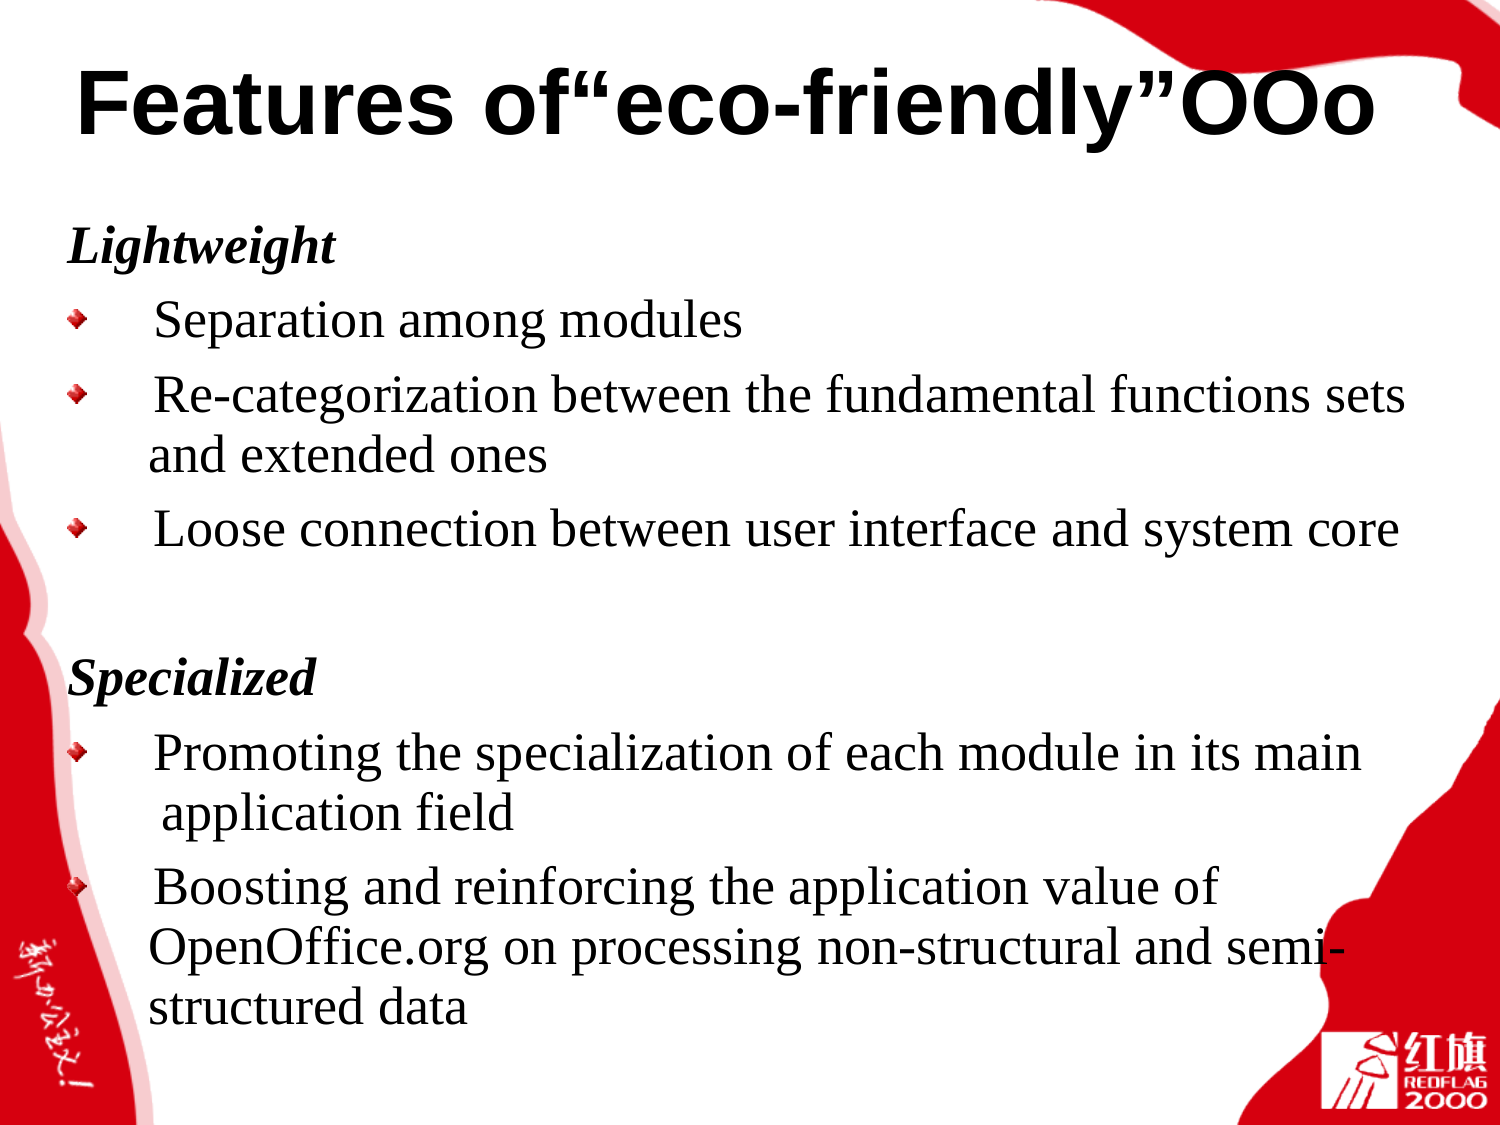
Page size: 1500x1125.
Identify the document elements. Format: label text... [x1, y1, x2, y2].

title Features of“eco-friendly”OOo [75, 11, 1426, 195]
picture [0, 0, 1500, 1125]
text_box Lightweight Separation among modules Re-categorization between the fundamental functions sets and extended ones Loose connection between user interface and system core Specialized Promoting the specialization of each module in its main application field Boosting and reinforcing the application value of OpenOffice.org on processing non-structural and semi- structured data [67, 133, 1418, 1119]
